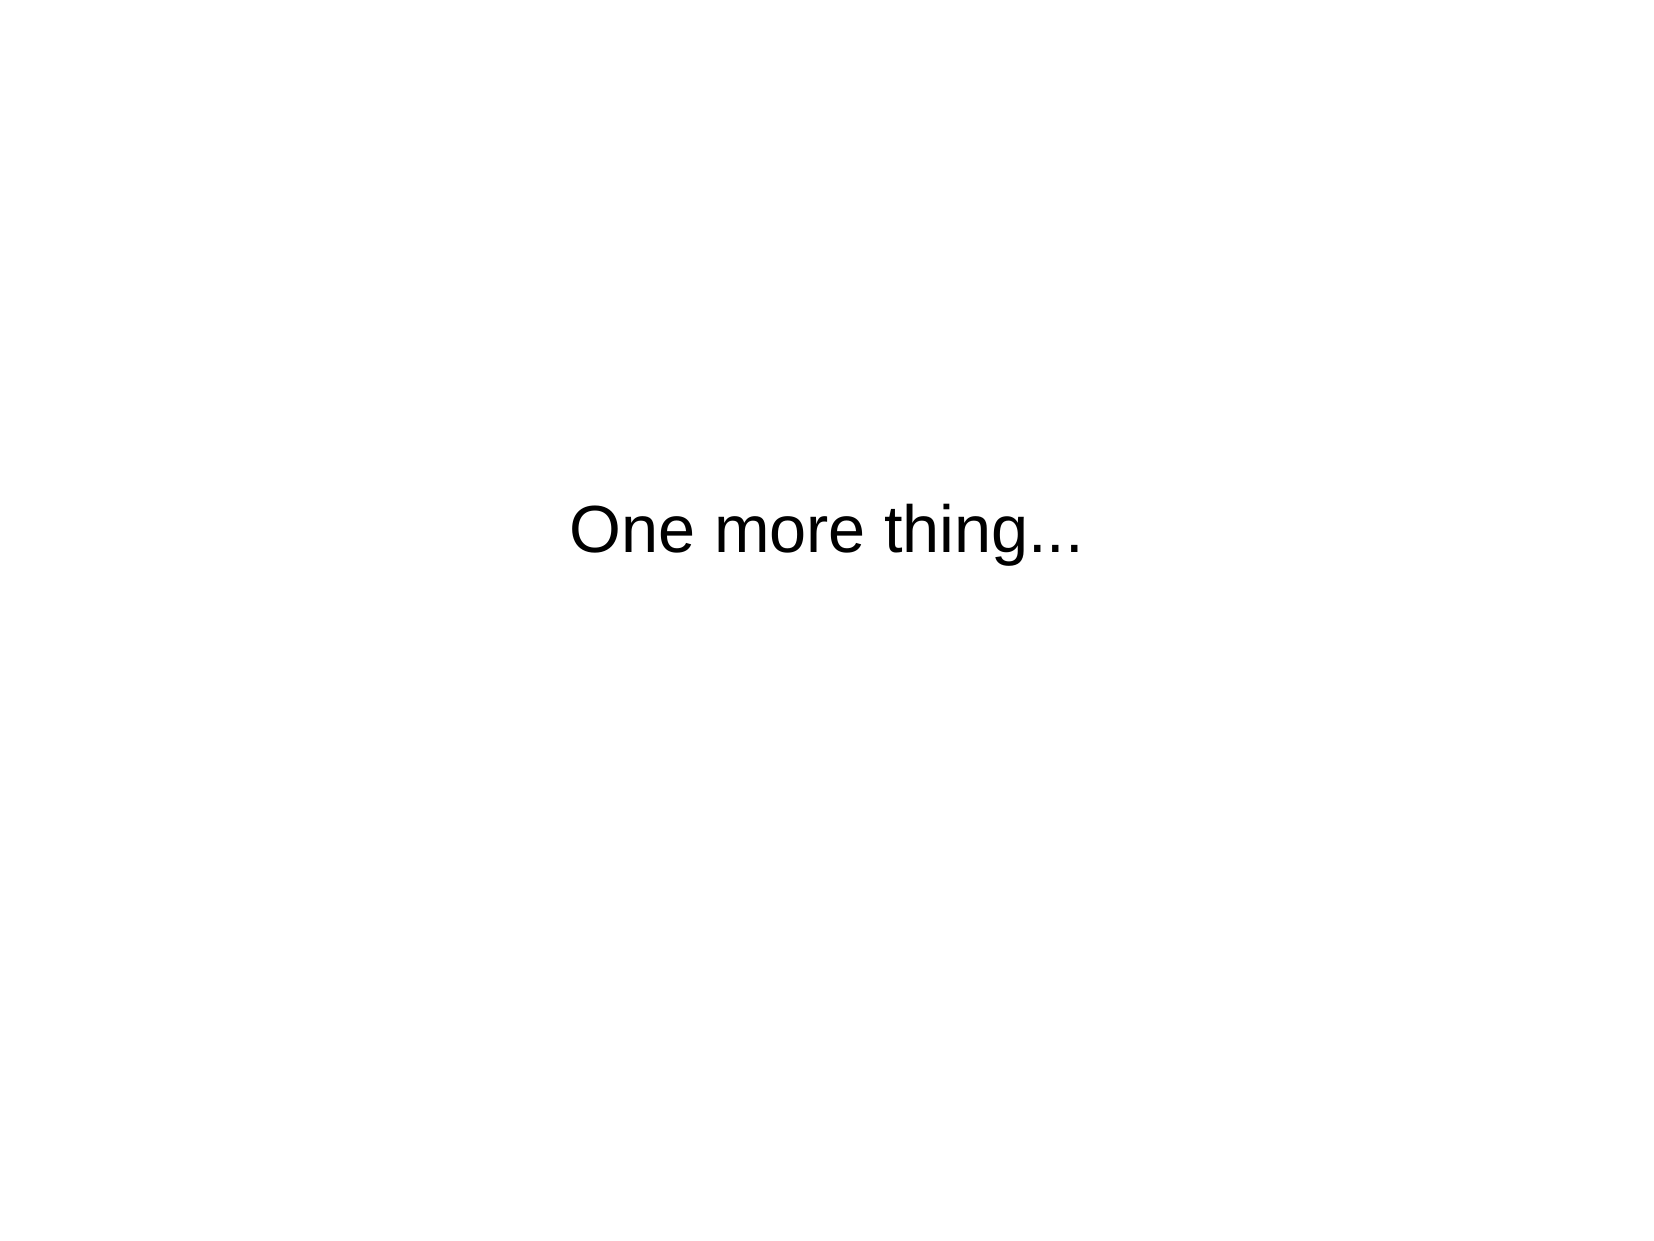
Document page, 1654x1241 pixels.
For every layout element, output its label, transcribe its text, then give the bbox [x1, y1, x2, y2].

subtitle One more thing... [82, 49, 1571, 1010]
